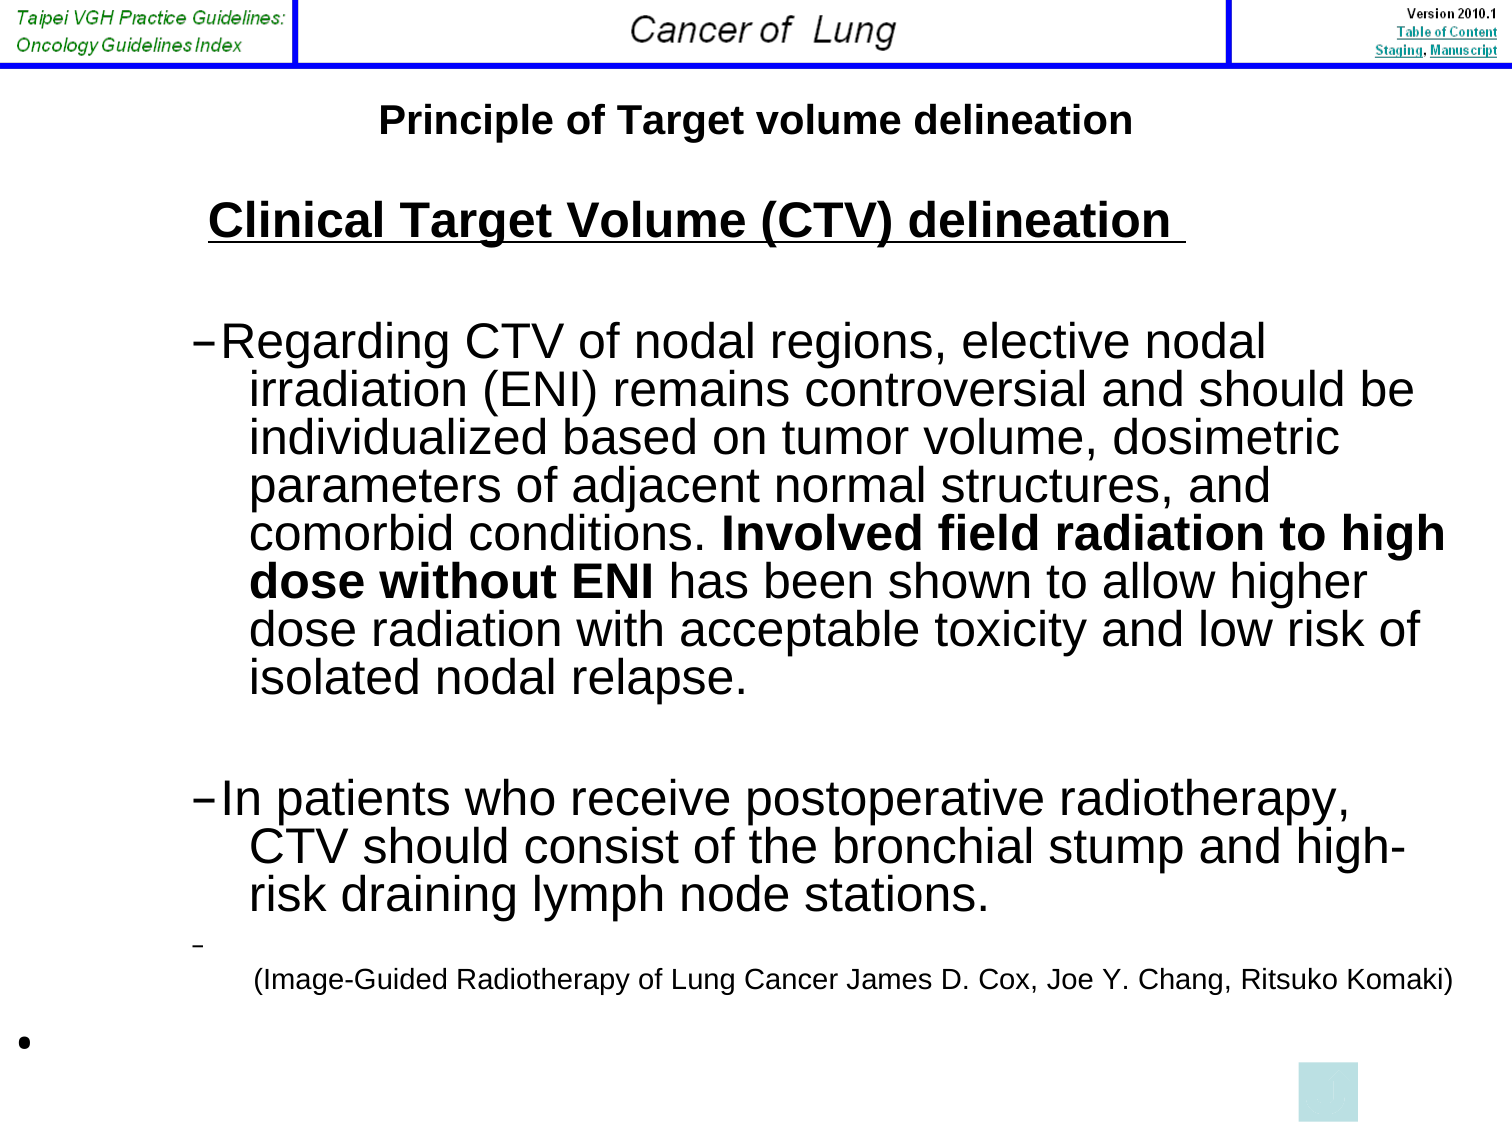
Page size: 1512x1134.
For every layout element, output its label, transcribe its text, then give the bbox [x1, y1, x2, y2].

list Clinical Target Volume (CTV) delineation Regarding CTV of nodal regions, elective nodal irradiation (ENI) remains controversial and should be individualized based on tumor volume, dosimetric parameters of adjacent normal structures, and comorbid conditions. Involved field radiation to high dose without ENI has been shown to allow higher dose radiation with acceptable toxicity and low risk of isolated nodal relapse. In patients who receive postoperative radiotherapy, CTV should consist of the bronchial stump and high-risk draining lymph node stations. (Image-Guided Radiotherapy of Lung Cancer James D. Cox, Joe Y. Chang, Ritsuko Komaki) [0, 191, 1471, 1078]
title Principle of Target volume delineation [0, 70, 1512, 166]
